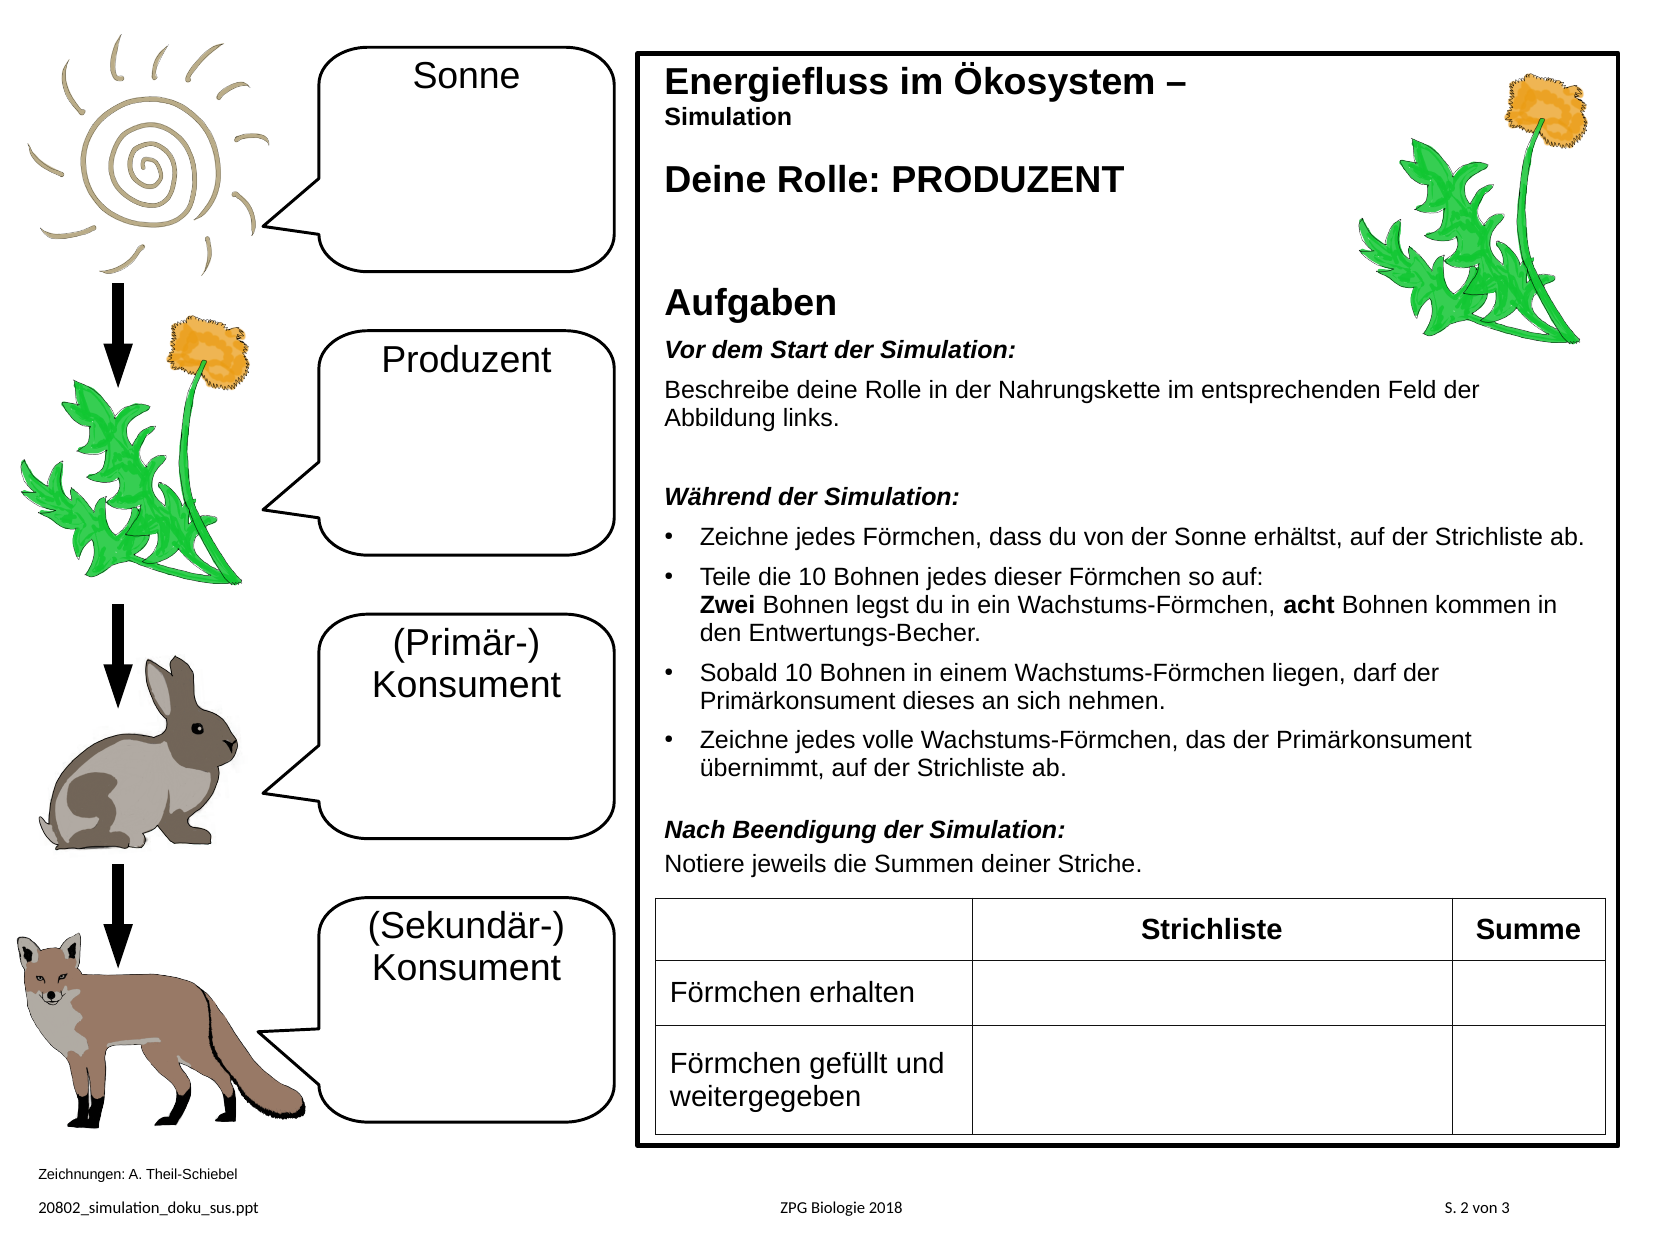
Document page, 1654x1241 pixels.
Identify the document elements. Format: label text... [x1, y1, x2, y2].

picture [11, 23, 284, 284]
table_header [656, 899, 972, 960]
picture [1346, 70, 1598, 350]
table_cell [1453, 961, 1605, 1025]
text_box Aufgaben Vor dem Start der Simulation: Beschreibe deine Rolle in der Nahrungskette im entsprechenden Feld der Abbildung links. Während der Simulation: Zeichne jedes Förmchen, dass du von der Sonne erhältst, auf der Strichliste ab. Teile die 10 Bohnen jedes dieser Förmchen so auf: Zwei Bohnen legst du in ein Wachstums-Förmchen, acht Bohnen kommen in den Entwertungs-Becher. Sobald 10 Bohnen in einem Wachstums-Förmchen liegen, darf der Primärkonsument dieses an sich nehmen. Zeichne jedes volle Wachstums-Förmchen, das der Primärkonsument übernimmt, auf der Strichliste ab. Nach Beendigung der Simulation: Notiere jeweils die Summen deiner Striche. [649, 274, 1607, 886]
table_cell [973, 1026, 1452, 1134]
table_cell Förmchen erhalten [656, 961, 972, 1025]
text_box Energiefluss im Ökosystem – Simulation Deine Rolle: PRODUZENT [649, 53, 1335, 223]
table_cell Förmchen gefüllt und weitergegeben [656, 1026, 972, 1134]
picture [23, 644, 249, 863]
table_cell [973, 961, 1452, 1025]
text_box 20802_simulation_doku_sus.ppt ZPG Biologie 2018 S. 2 von 3 [23, 1194, 1630, 1229]
table_header Summe [1453, 899, 1605, 960]
picture [11, 926, 308, 1134]
table_header Strichliste [973, 899, 1452, 960]
text_box (Primär-) Konsument [262, 614, 615, 839]
text_box Zeichnungen: A. Theil-Schiebel [23, 1158, 272, 1195]
picture [8, 312, 260, 591]
table_cell [1453, 1026, 1605, 1134]
text_box Produzent [262, 330, 615, 556]
text_box (Sekundär-) Konsument [258, 897, 615, 1123]
text_box Sonne [284, 47, 615, 272]
